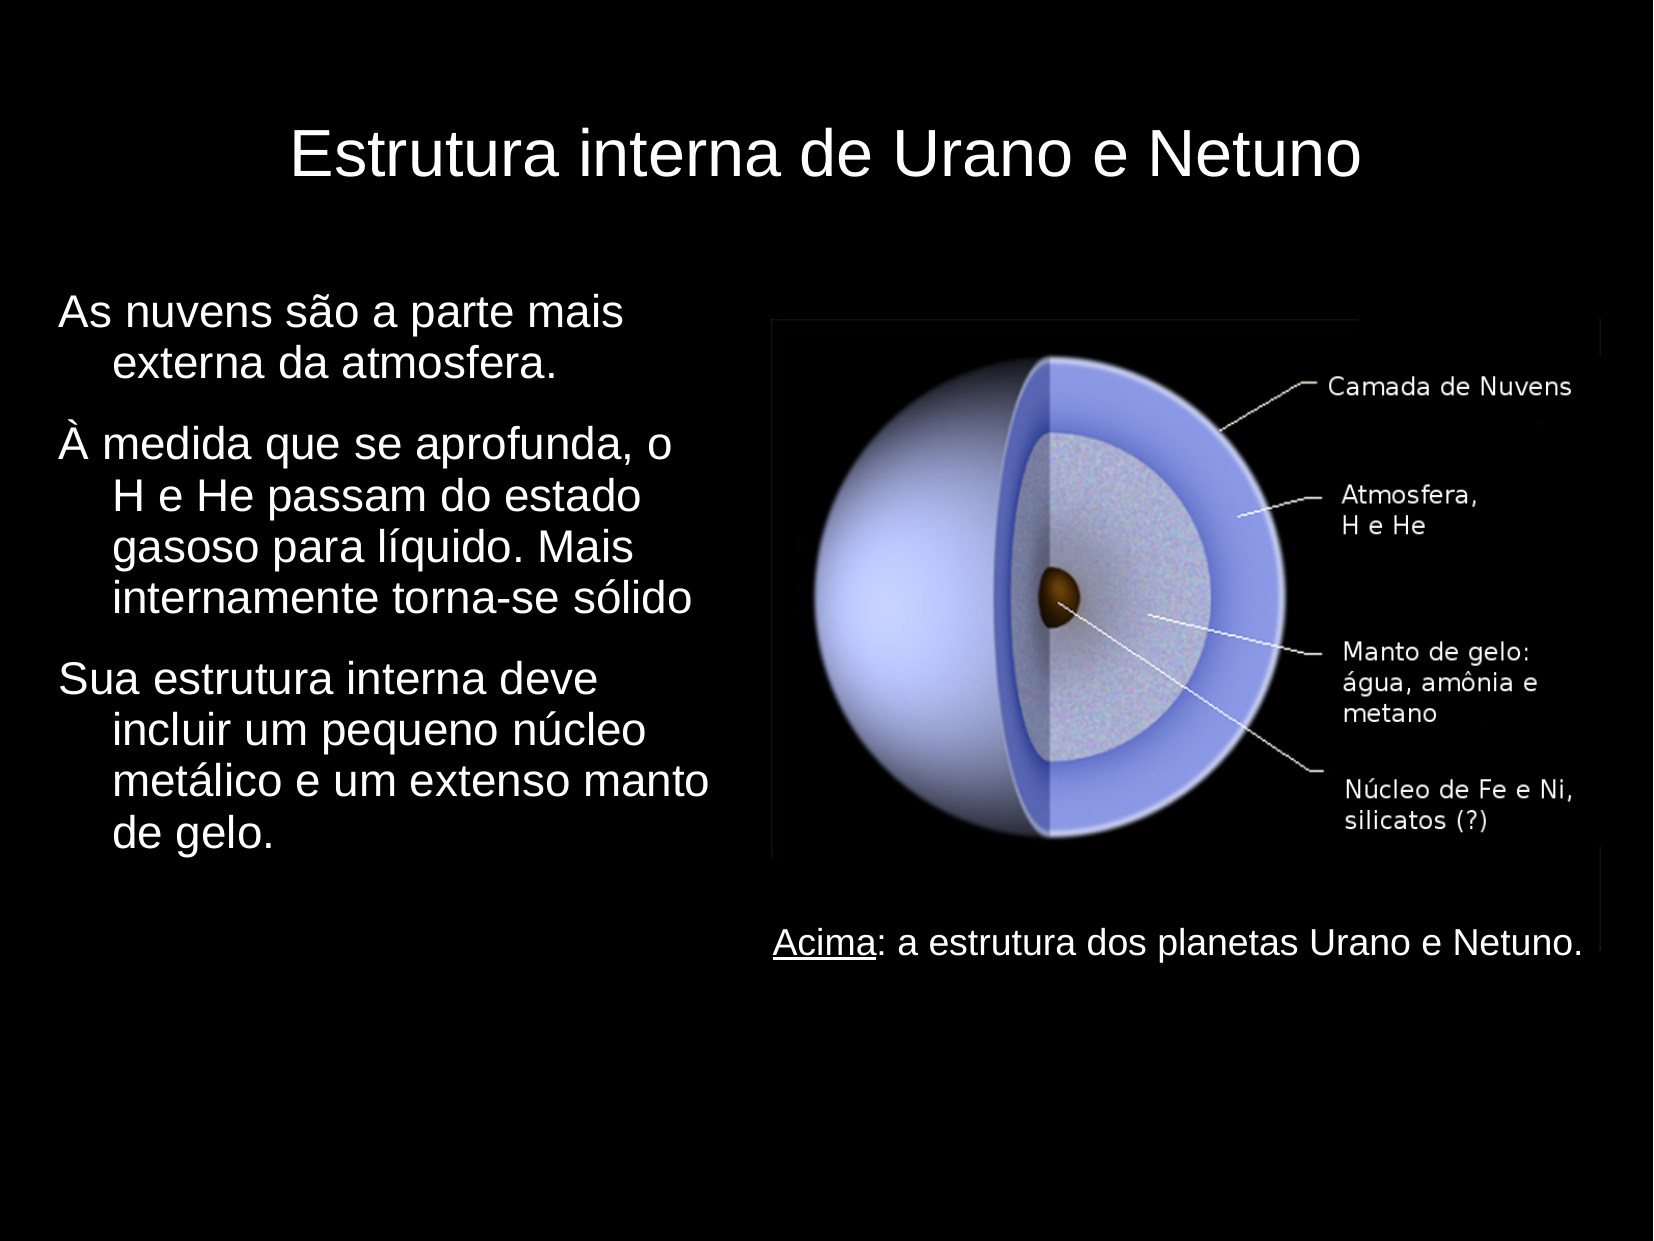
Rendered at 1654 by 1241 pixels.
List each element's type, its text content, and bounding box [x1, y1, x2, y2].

title Estrutura interna de Urano e Netuno [82, 49, 1571, 257]
picture [771, 319, 1601, 950]
list As nuvens são a parte mais externa da atmosfera. À medida que se aprofunda, o H e He passam do estado gasoso para líquido. Mais internamente torna-se sólido Sua estrutura interna deve incluir um pequeno núcleo metálico e um extenso manto de gelo. [41, 286, 717, 1105]
text_box Acima: a estrutura dos planetas Urano e Netuno. [757, 914, 1599, 1043]
